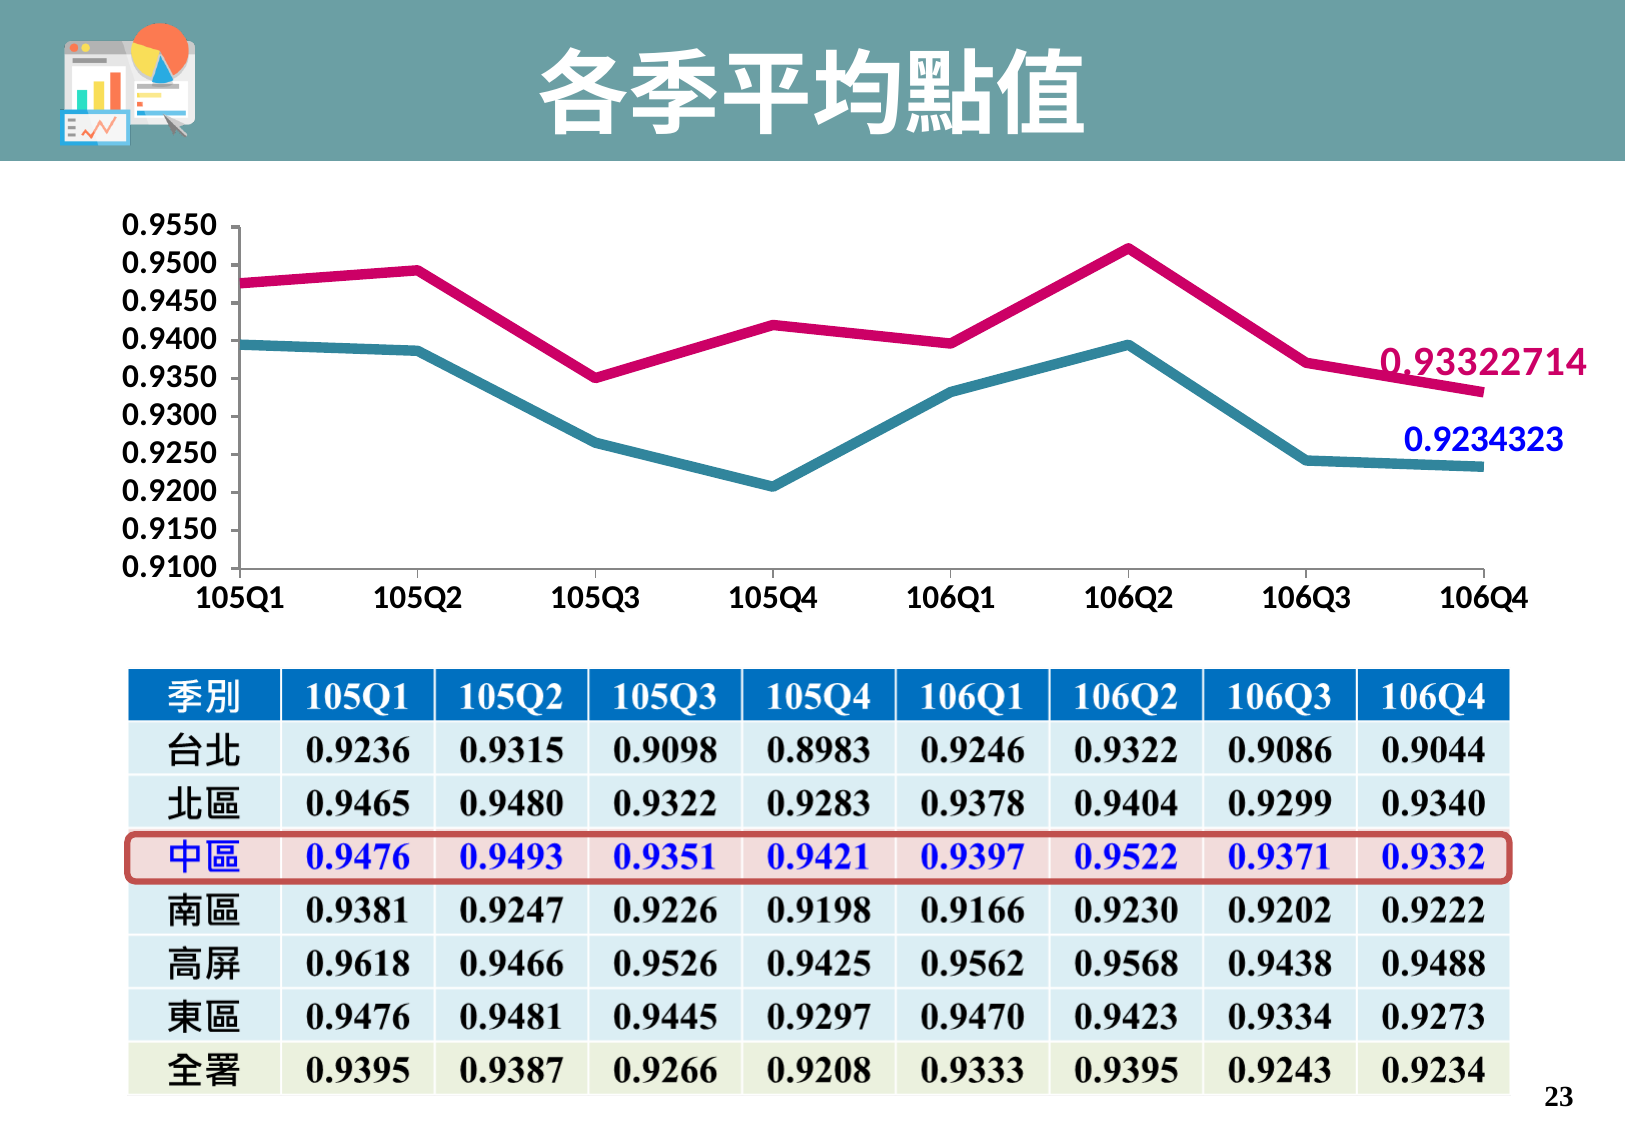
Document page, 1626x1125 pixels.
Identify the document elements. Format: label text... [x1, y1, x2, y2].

chart [111, 196, 1622, 635]
picture [131, 838, 1506, 878]
picture [127, 661, 1511, 835]
picture [127, 881, 1511, 1117]
title 各季平均點值 [0, 0, 1625, 179]
picture [60, 19, 195, 149]
text_box <編號> [1529, 1065, 1625, 1125]
